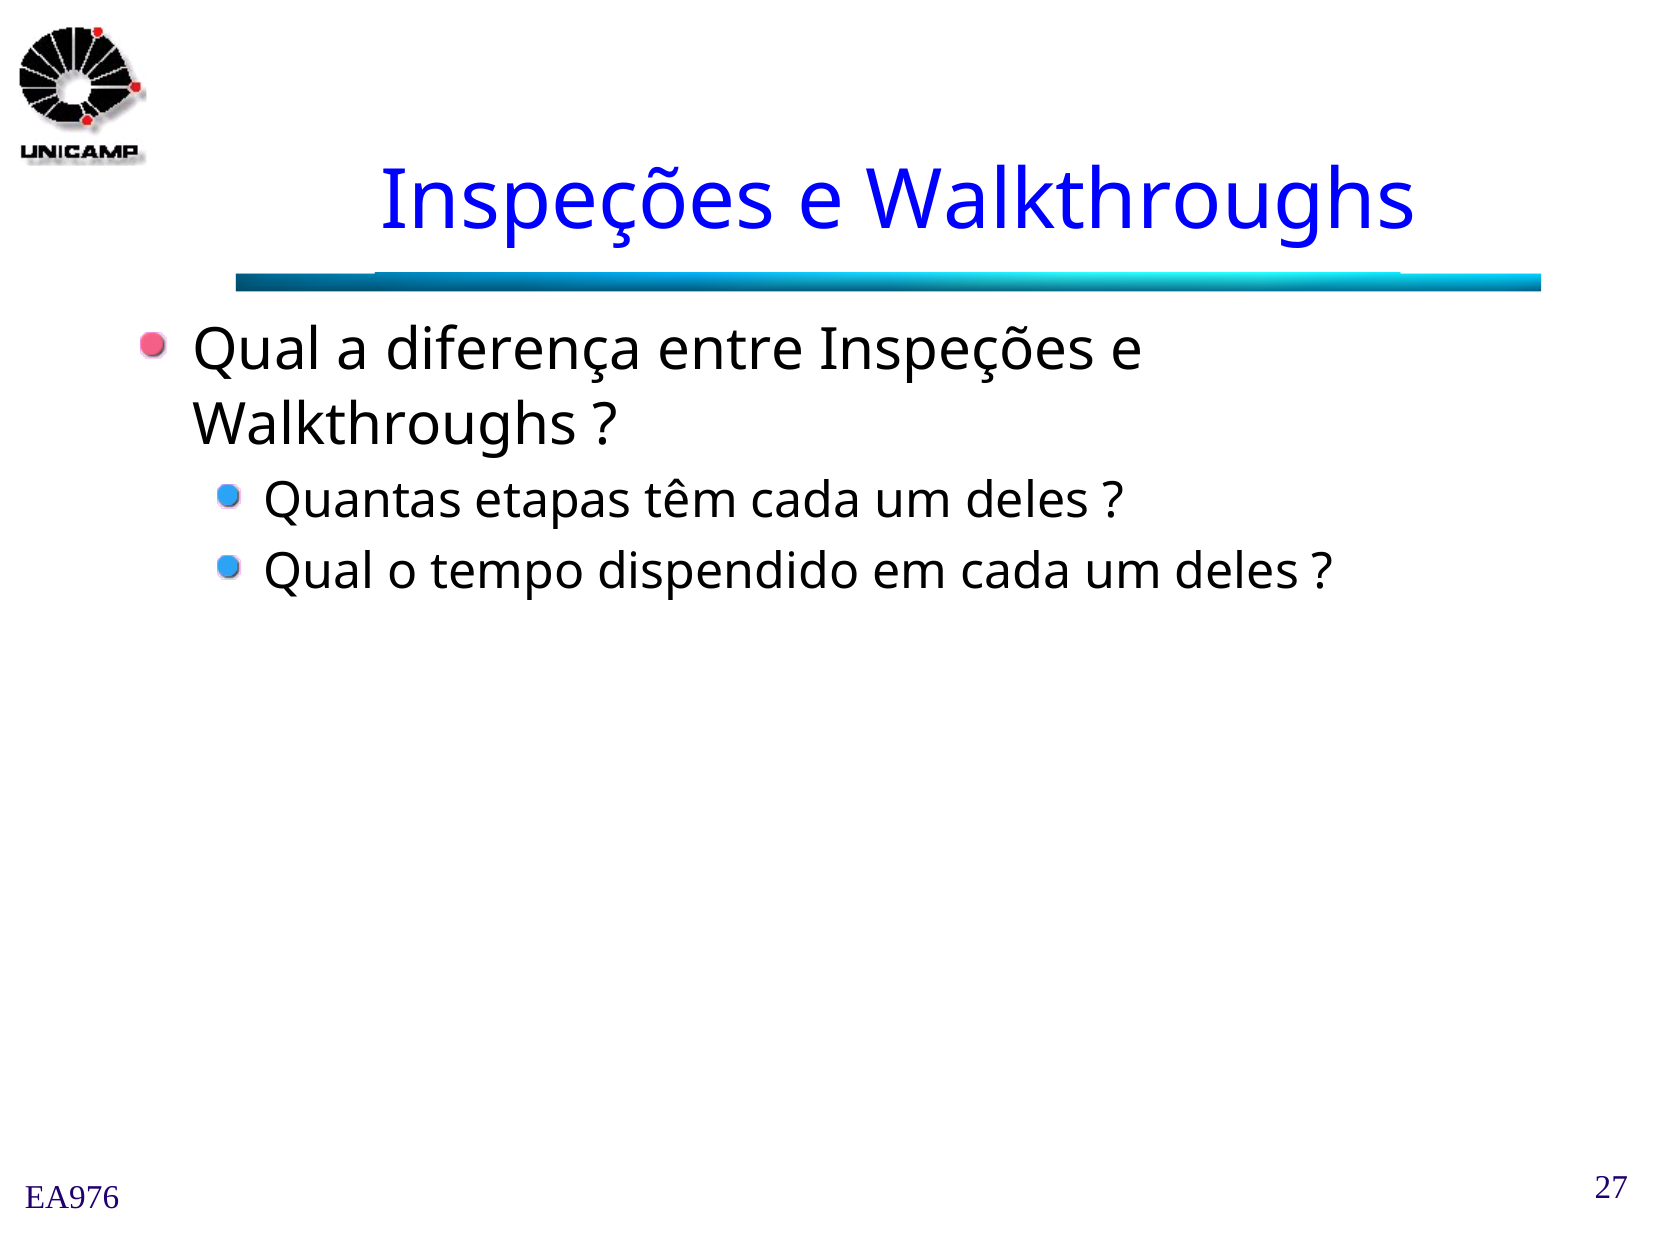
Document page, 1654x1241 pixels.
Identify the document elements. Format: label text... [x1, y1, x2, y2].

title Inspeções e Walkthroughs [264, 57, 1534, 250]
list Qual a diferença entre Inspeções e Walkthroughs ? Quantas etapas têm cada um deles ? Qual o tempo dispendido em cada um deles ? [121, 309, 1534, 1167]
picture [125, 272, 1654, 295]
